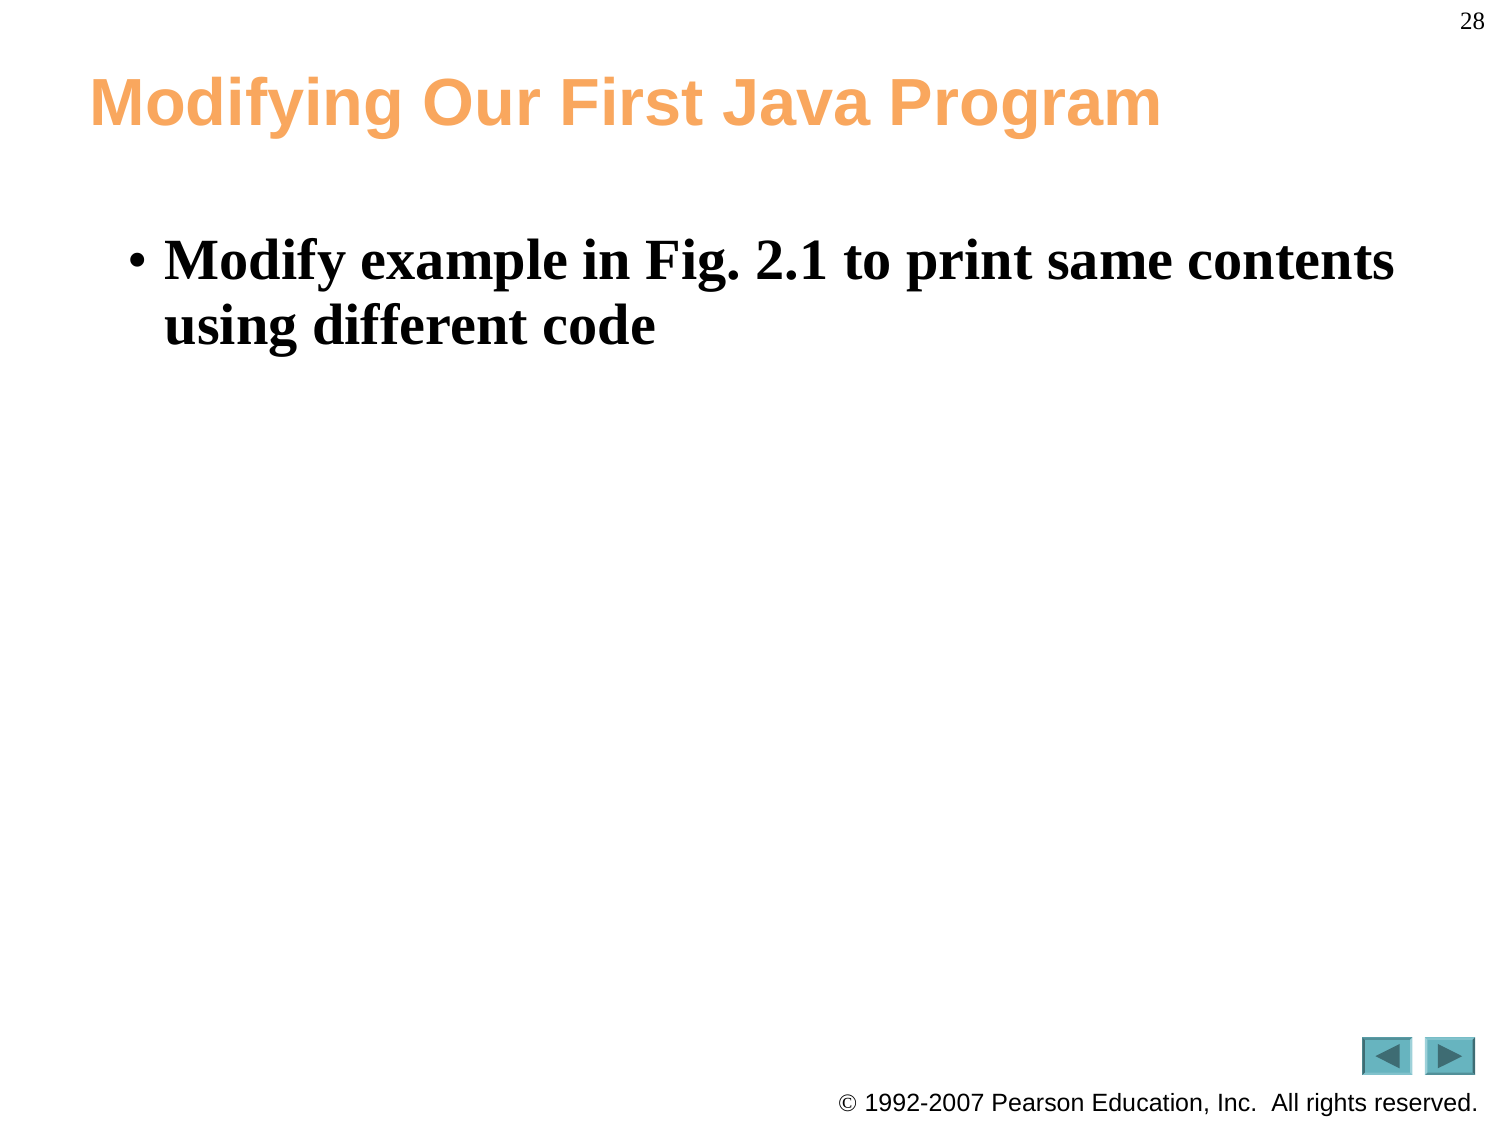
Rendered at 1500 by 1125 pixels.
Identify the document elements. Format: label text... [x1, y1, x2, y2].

list Modify example in Fig. 2.1 to print same contents using different code [112, 220, 1425, 963]
title Modifying Our First Java Program [75, 12, 1426, 201]
